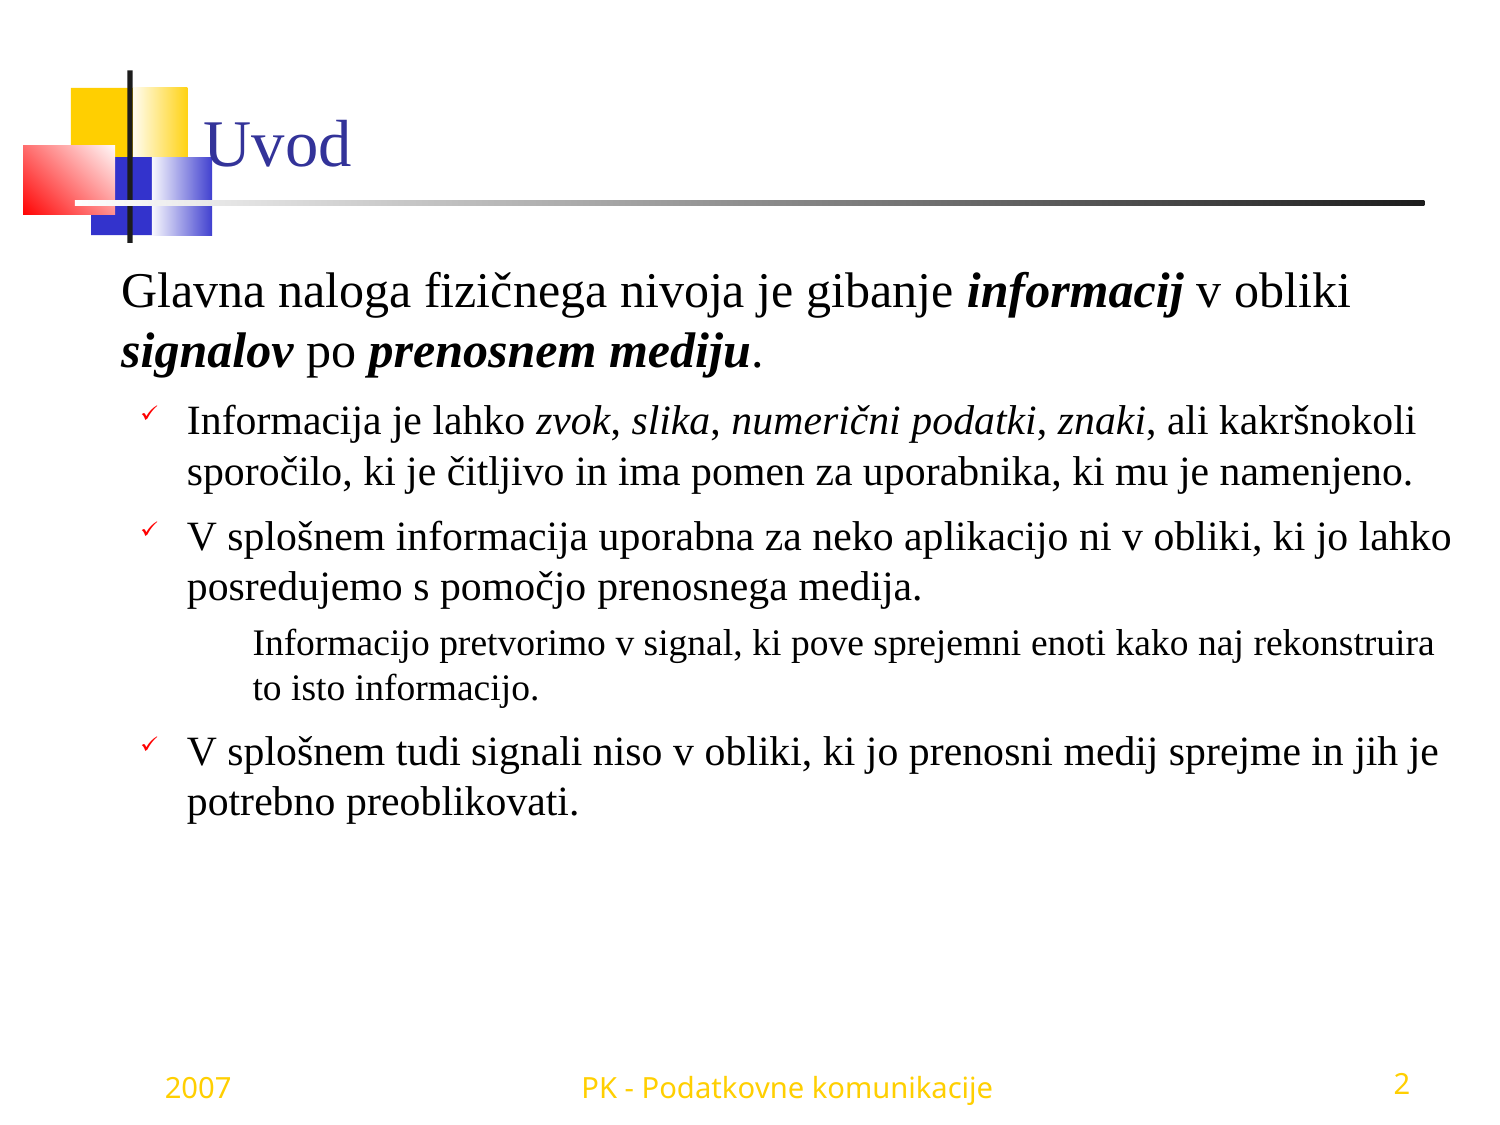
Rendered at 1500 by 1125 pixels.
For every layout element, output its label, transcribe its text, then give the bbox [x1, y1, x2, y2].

text_box PK - Podatkovne komunikacije [549, 1037, 1026, 1113]
text_box 2007 [150, 1037, 463, 1113]
title Uvod [188, 92, 1468, 188]
list Glavna naloga fizičnega nivoja je gibanje informacij v obliki signalov po prenosnem mediju. Informacija je lahko zvok, slika, numerični podatki, znaki, ali kakršnokoli sporočilo, ki je čitljivo in ima pomen za uporabnika, ki mu je namenjeno. V splošnem informacija uporabna za neko aplikacijo ni v obliki, ki jo lahko posredujemo s pomočjo prenosnega medija. Informacijo pretvorimo v signal, ki pove sprejemni enoti kako naj rekonstruira to isto informacijo. V splošnem tudi signali niso v obliki, ki jo prenosni medij sprejme in jih je potrebno preoblikovati. [50, 249, 1469, 1007]
text_box <number> [1112, 1037, 1426, 1113]
